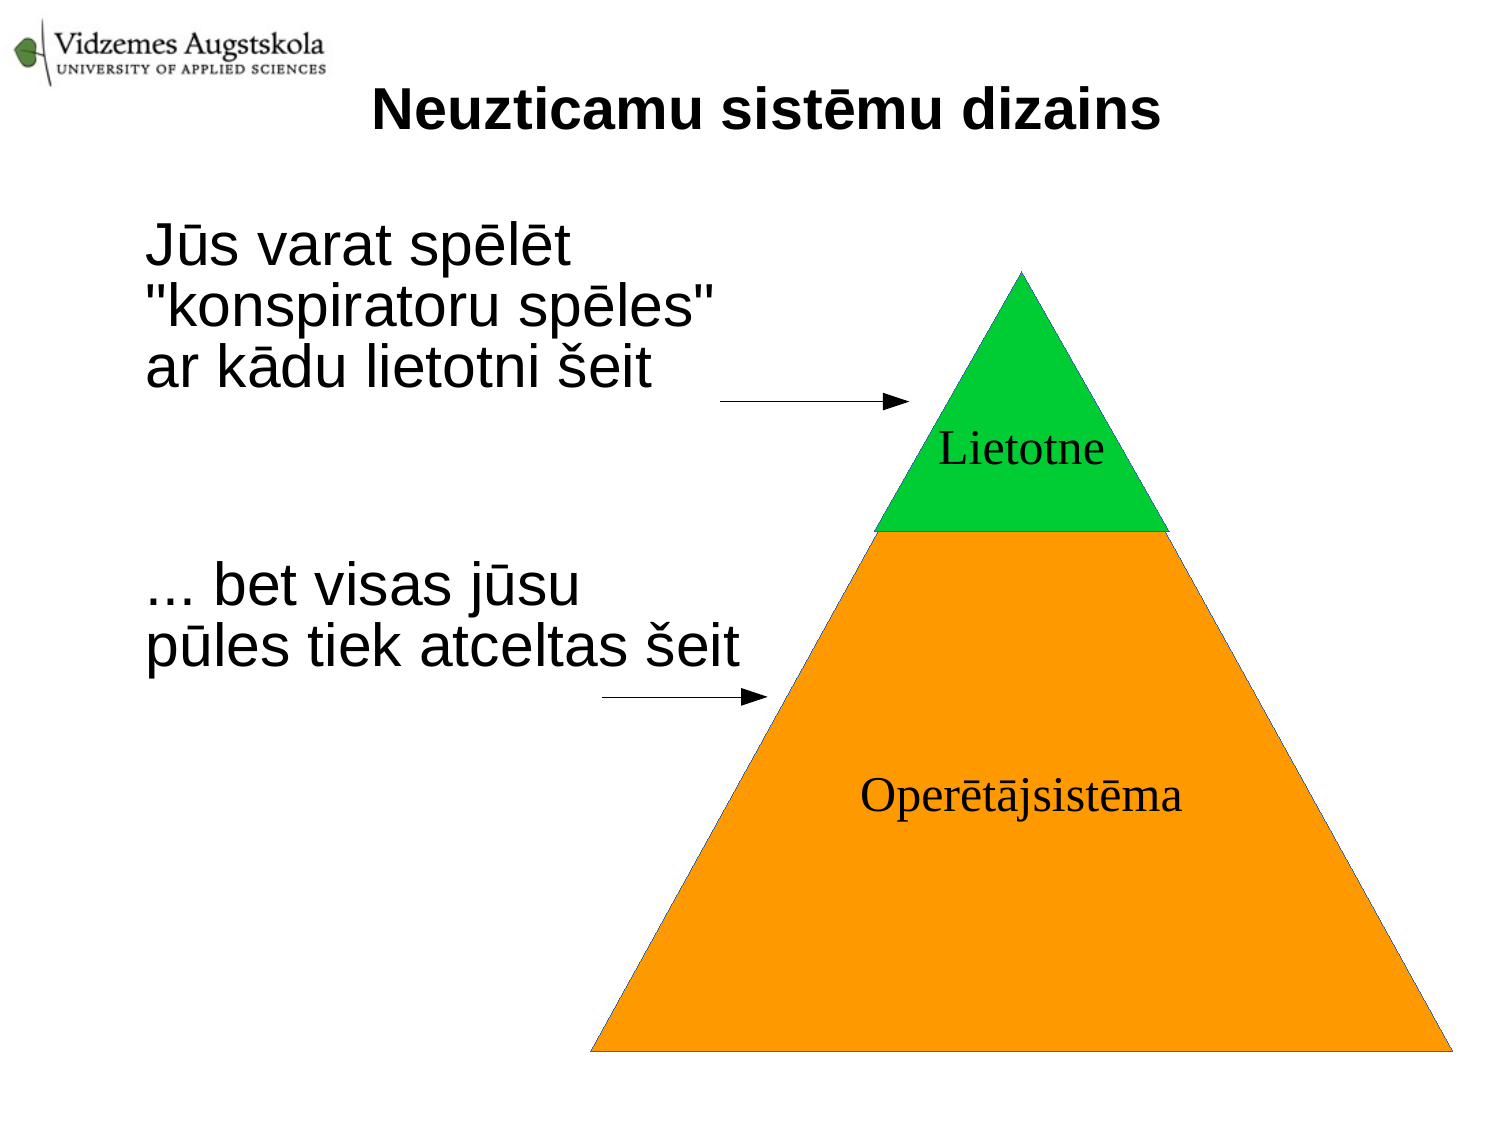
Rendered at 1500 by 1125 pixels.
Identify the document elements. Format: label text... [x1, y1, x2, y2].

list Jūs varat spēlēt "konspiratoru spēles" ar kādu lietotni šeit ... bet visas jūsu pūles tiek atceltas šeit [75, 212, 745, 1075]
text_box Lietotne [874, 271, 1170, 532]
title Neuzticamu sistēmu dizains [75, 44, 1425, 177]
picture [5, 2, 334, 102]
text_box Operētājsistēma [590, 532, 1453, 1052]
